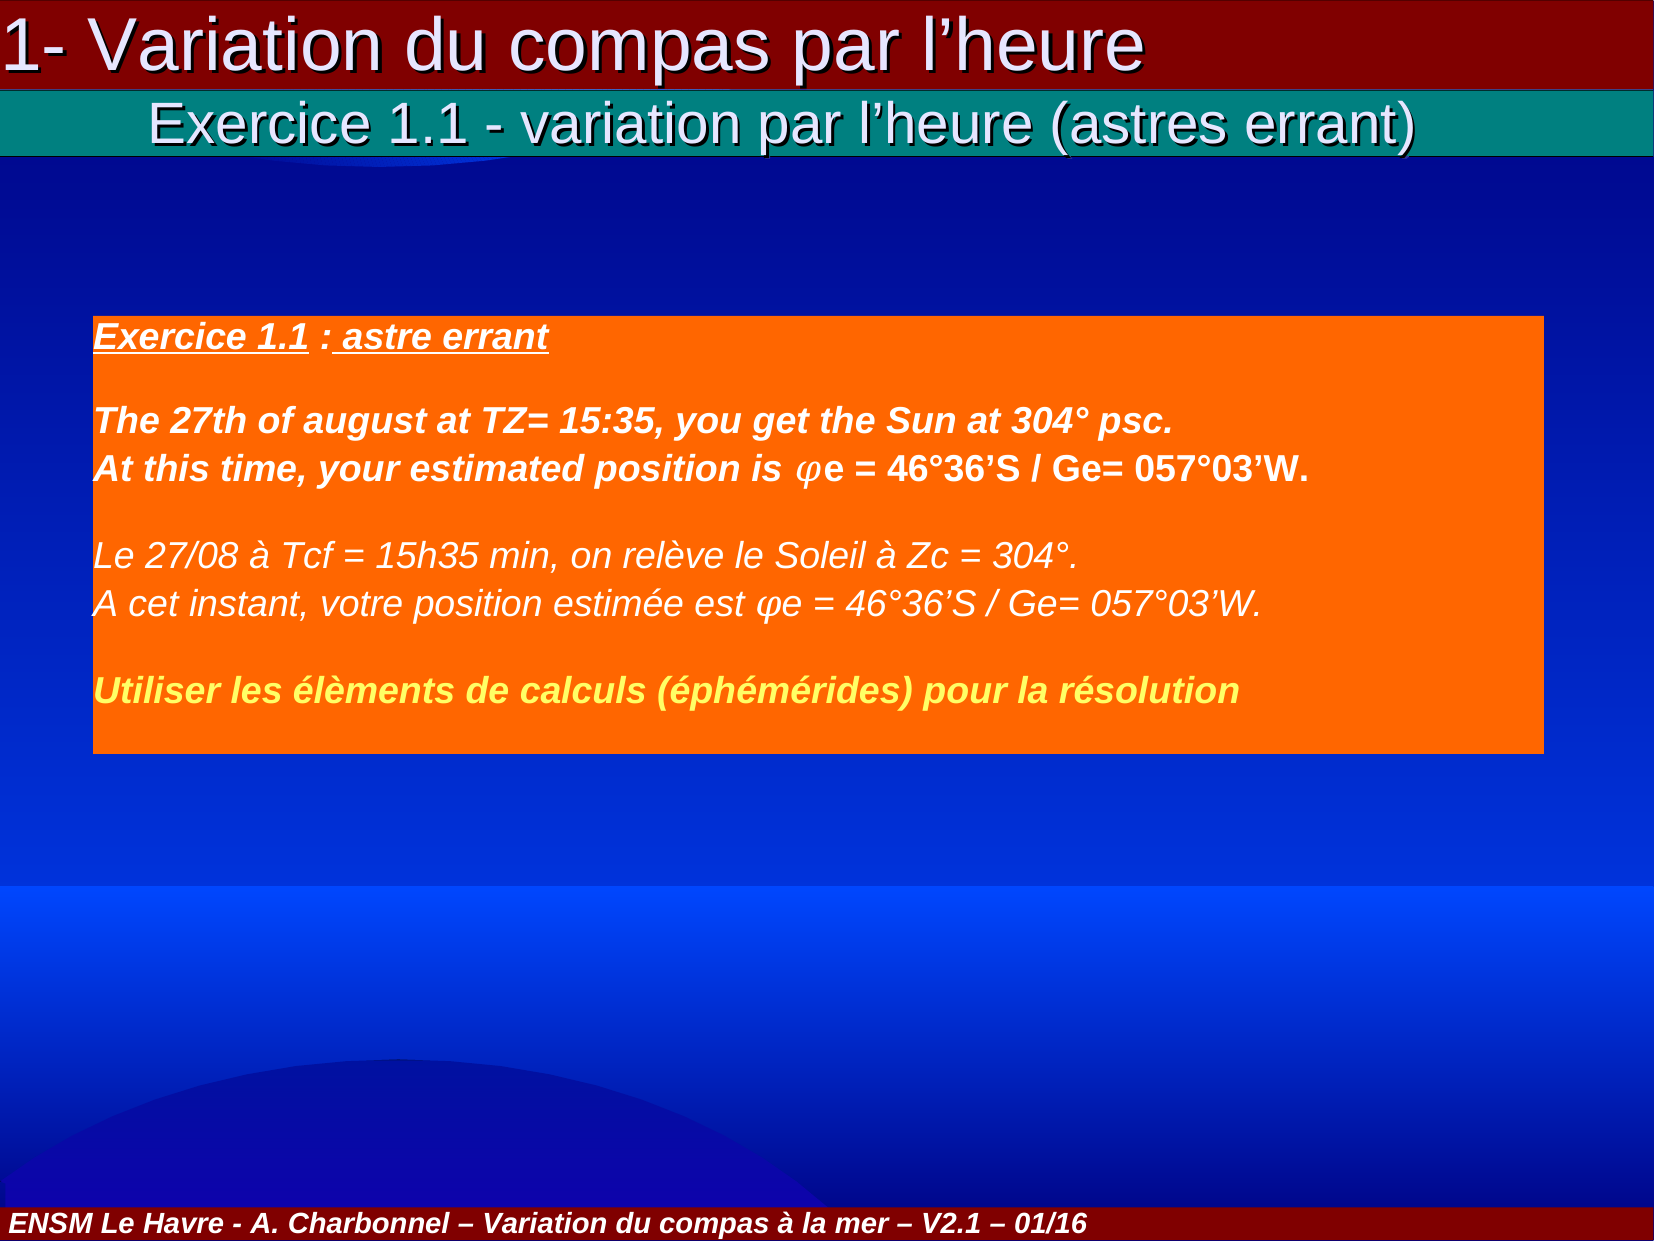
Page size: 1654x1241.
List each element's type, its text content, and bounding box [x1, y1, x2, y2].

text_box ENSM Le Havre - A. Charbonnel – Variation du compas à la mer – V2.1 – 01/16 [0, 1207, 1654, 1241]
title Exercice 1.1 - variation par l’heure (astres errant) [0, 90, 1654, 156]
text_box Exercice 1.1 : astre errant The 27th of august at TZ= 15:35, you get the Sun at 304° psc. At this time, your estimated position is 𝜑e = 46°36’S / Ge= 057°03’W. Le 27/08 à Tcf = 15h35 min, on relève le Soleil à Zc = 304°. A cet instant, votre position estimée est 𝜑e = 46°36’S / Ge= 057°03’W. Utiliser les élèments de calculs (éphémérides) pour la résolution [93, 315, 1544, 737]
title 1- Variation du compas par l’heure [0, 0, 1654, 89]
